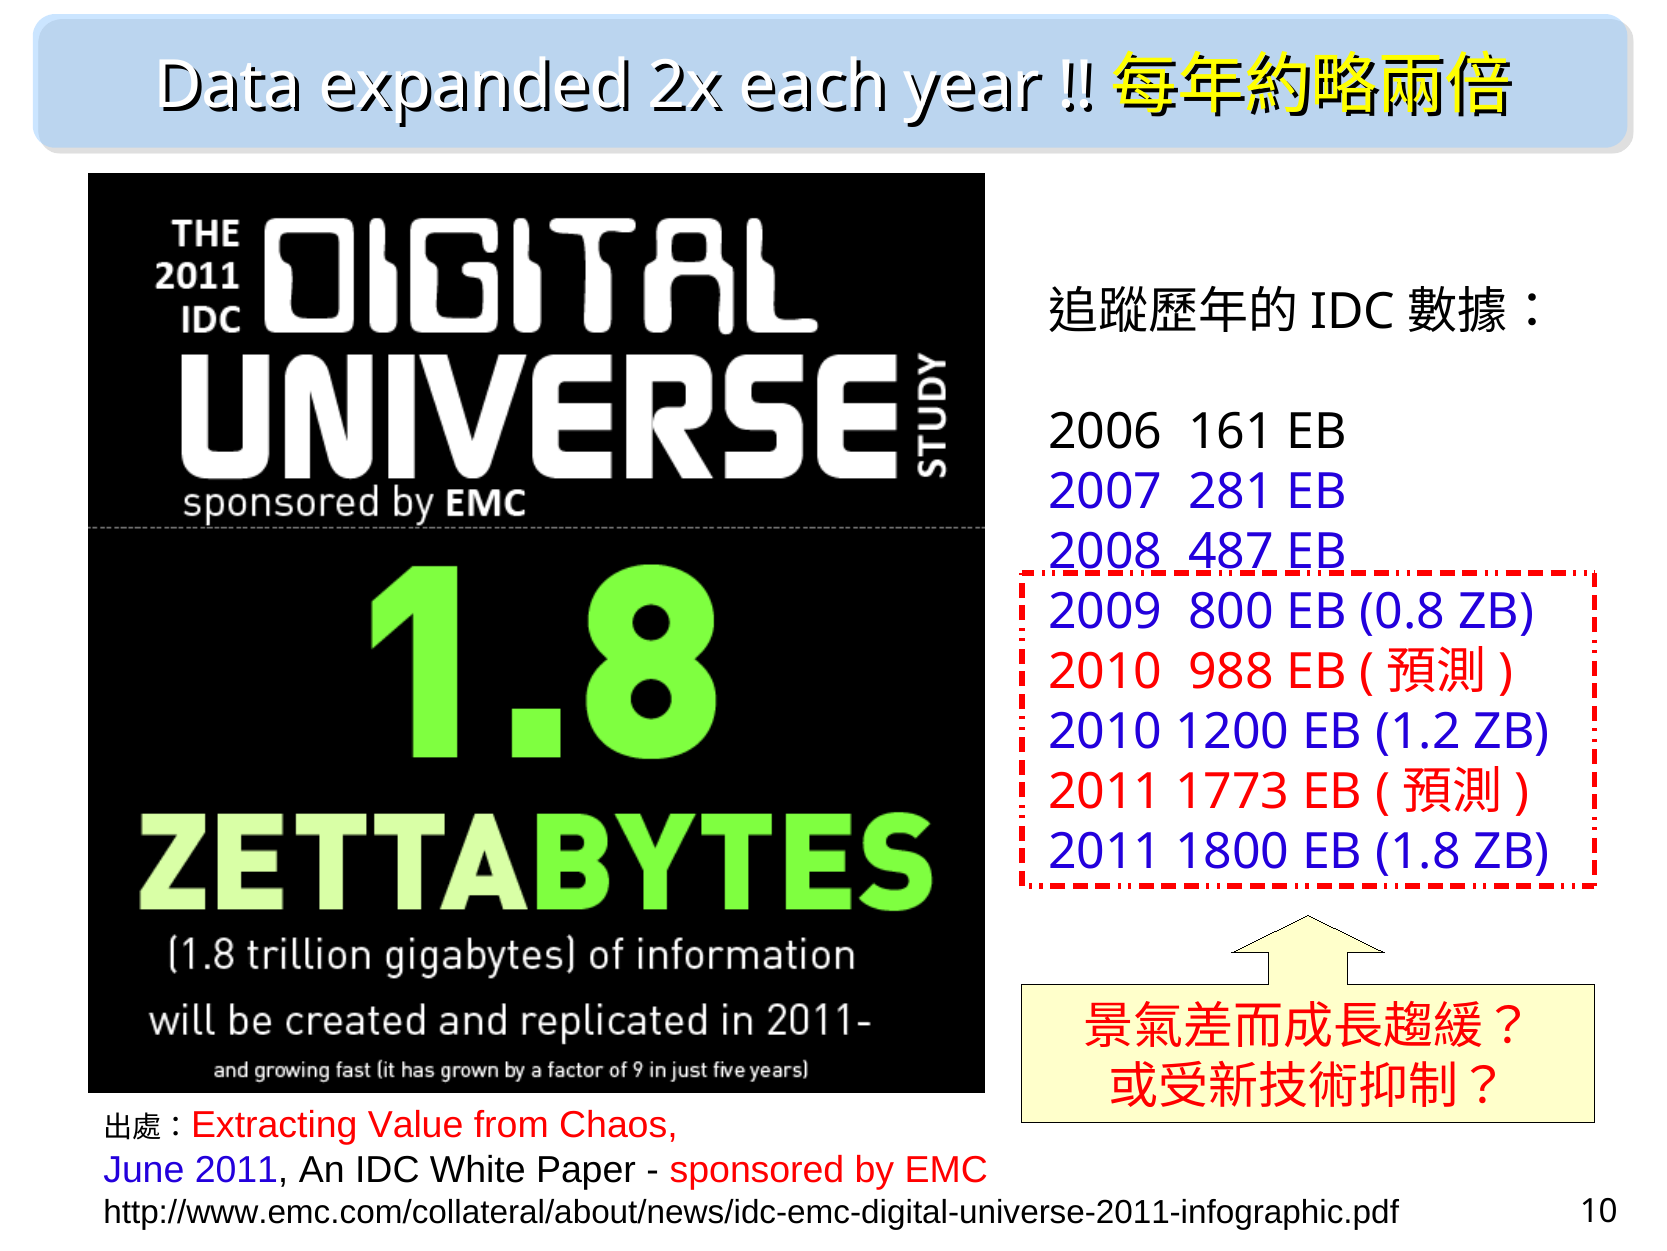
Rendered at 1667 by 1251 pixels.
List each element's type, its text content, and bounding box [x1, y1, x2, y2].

text_box 出處：Extracting Value from Chaos, June 2011, An IDC White Paper - sponsored by EMC http://www.emc.com/collateral/about/news/idc-emc-digital-universe-2011-infographic.pdf [88, 1092, 1566, 1238]
title Data expanded 2x each year !!每年約略兩倍 [0, 11, 1665, 160]
text_box 景氣差而成長趨緩？ 或受新技術抑制？ [1021, 915, 1595, 1123]
picture [88, 173, 985, 1093]
text_box 追蹤歷年的IDC數據： 2006 161 EB 2007 281 EB 2008 487 EB 2009 800 EB (0.8 ZB) 2010 988 EB (預測) 2010 1200 EB (1.2 ZB) 2011 1773 EB (預測) 2011 1800 EB (1.8 ZB) [1033, 271, 1654, 887]
